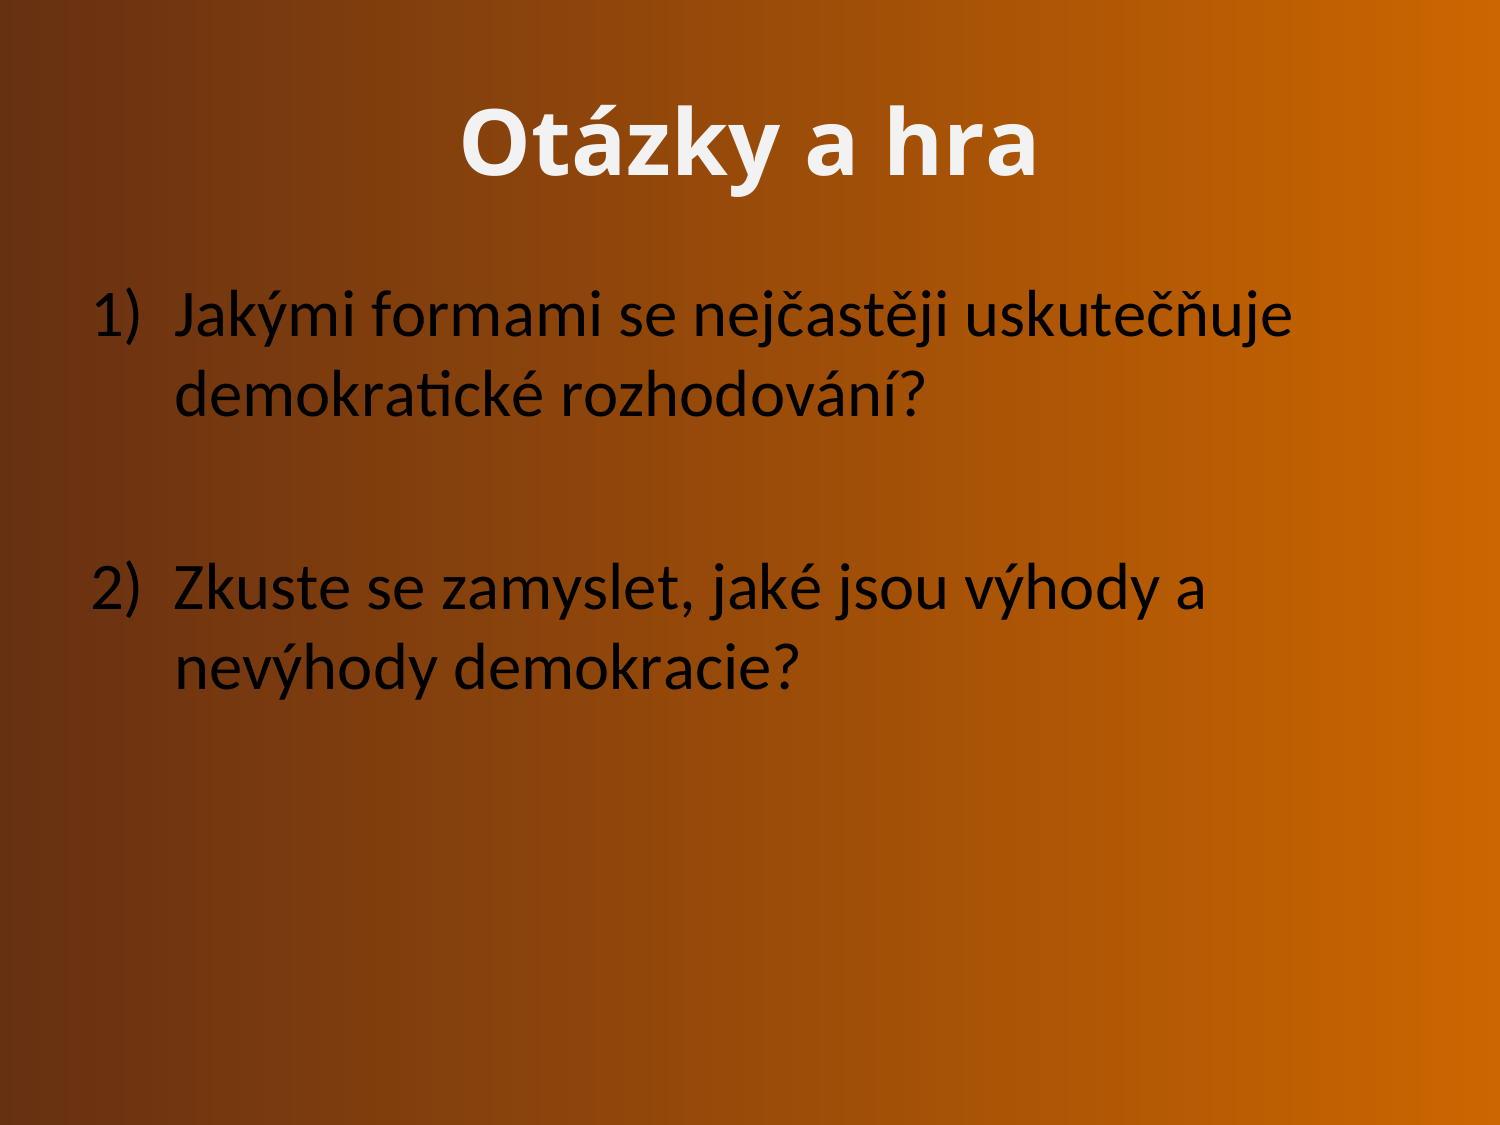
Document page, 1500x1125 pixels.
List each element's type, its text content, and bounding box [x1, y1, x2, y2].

title Otázky a hra [75, 45, 1426, 233]
list Jakými formami se nejčastěji uskutečňuje demokratické rozhodování? 2) Zkuste se zamyslet, jaké jsou výhody a nevýhody demokracie? [75, 262, 1426, 1083]
